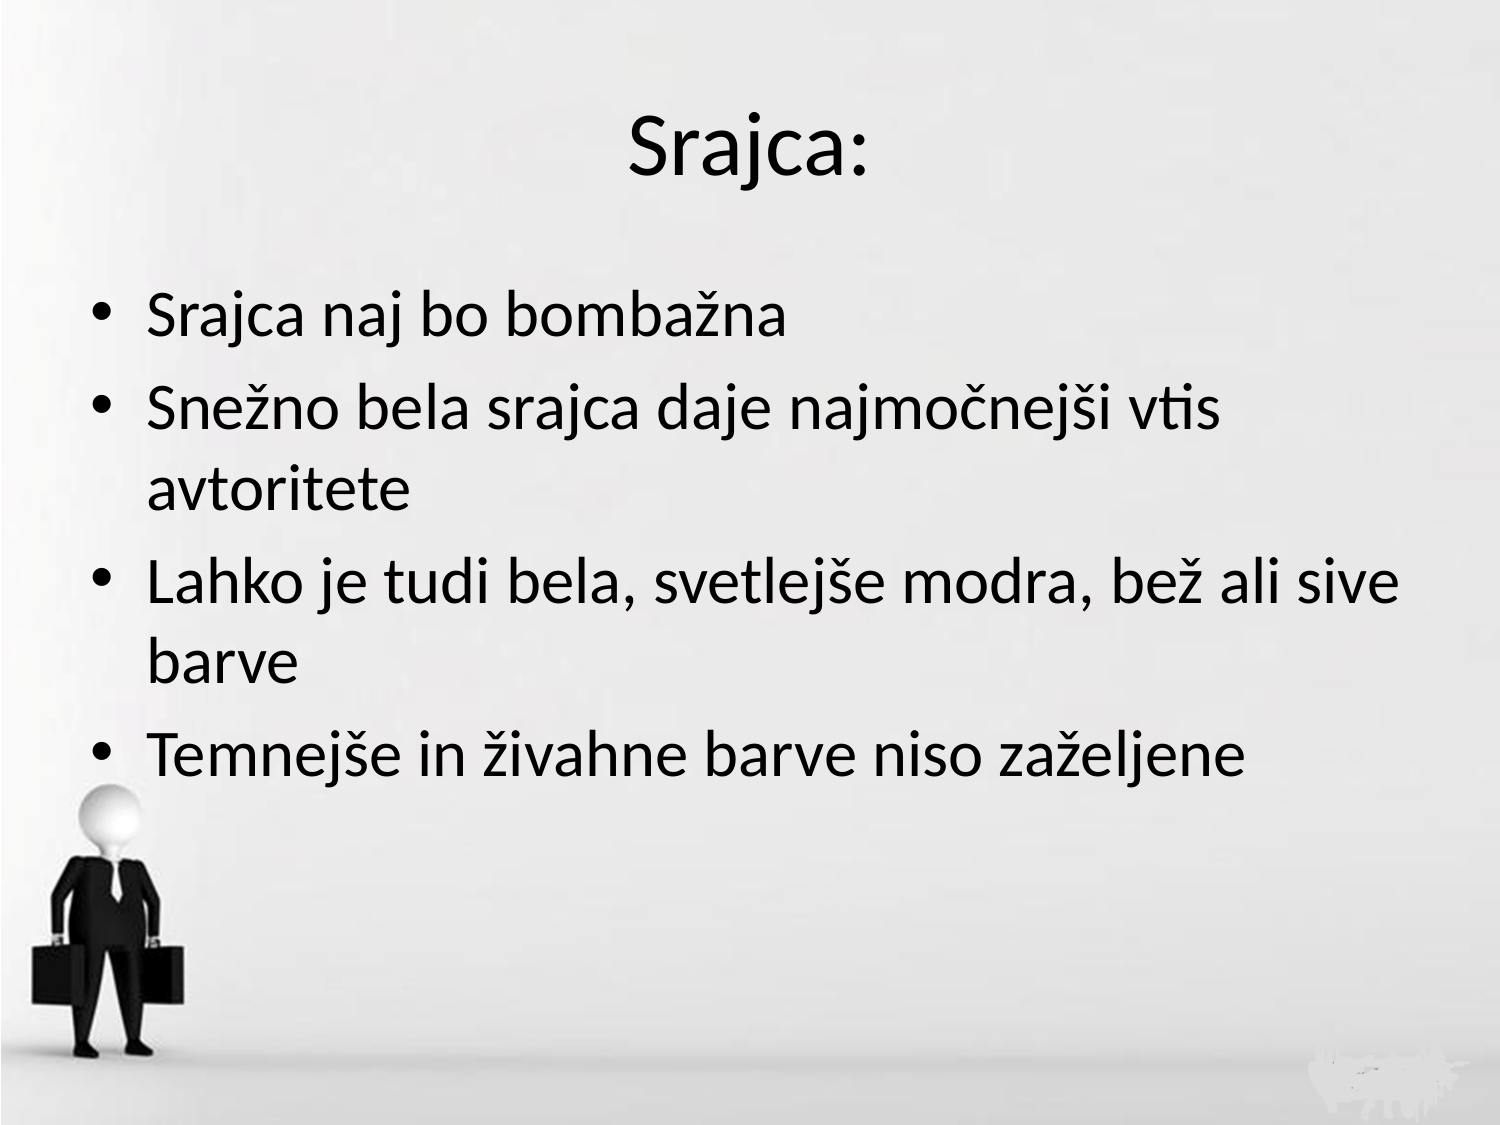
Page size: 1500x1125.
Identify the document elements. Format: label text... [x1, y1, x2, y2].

list Srajca naj bo bombažna Snežno bela srajca daje najmočnejši vtis avtoritete Lahko je tudi bela, svetlejše modra, bež ali sive barve Temnejše in živahne barve niso zaželjene [75, 262, 1425, 1005]
title Srajca: [75, 45, 1425, 233]
picture [1, 0, 1500, 1125]
